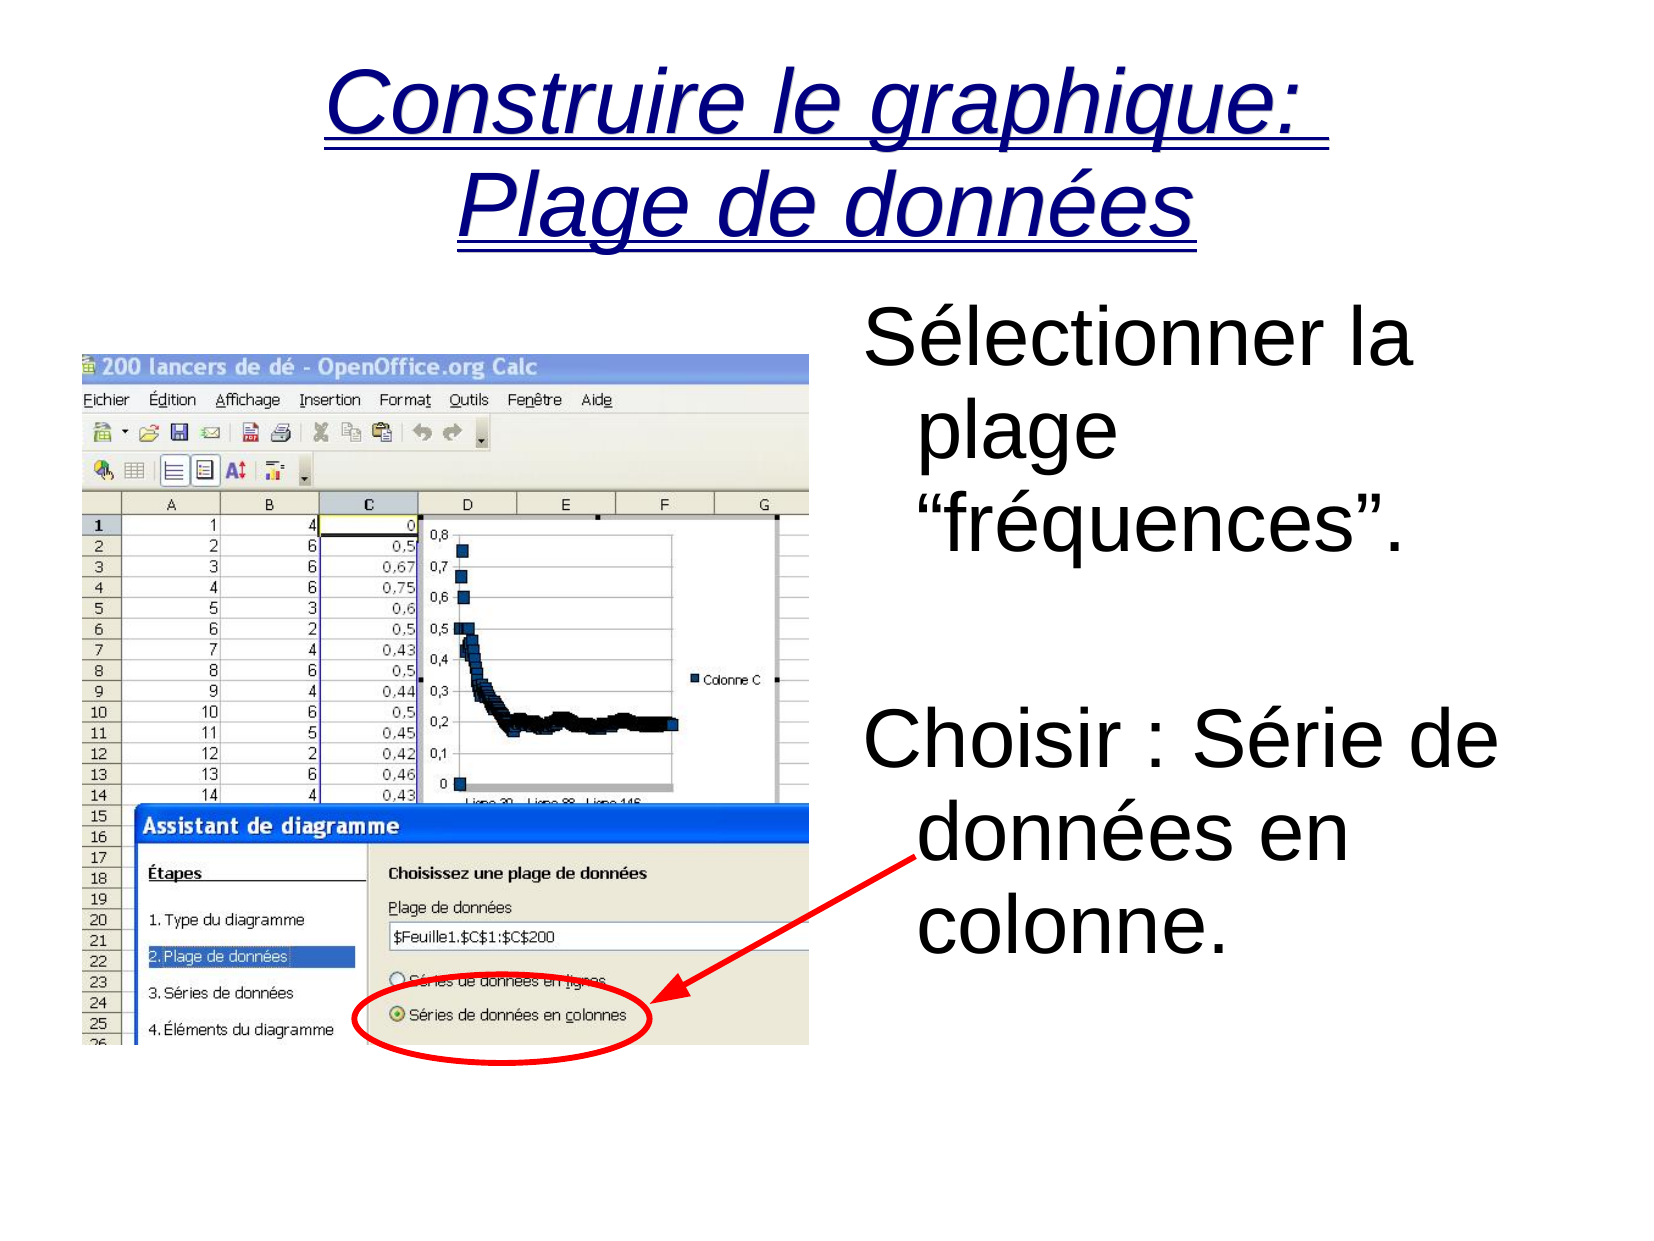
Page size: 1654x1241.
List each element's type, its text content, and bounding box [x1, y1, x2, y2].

text_box [354, 974, 650, 1063]
list Sélectionner la plage “fréquences”. Choisir : Série de données en colonne. [845, 290, 1572, 1109]
picture [82, 354, 809, 1045]
title Construire le graphique: Plage de données [82, 49, 1571, 257]
